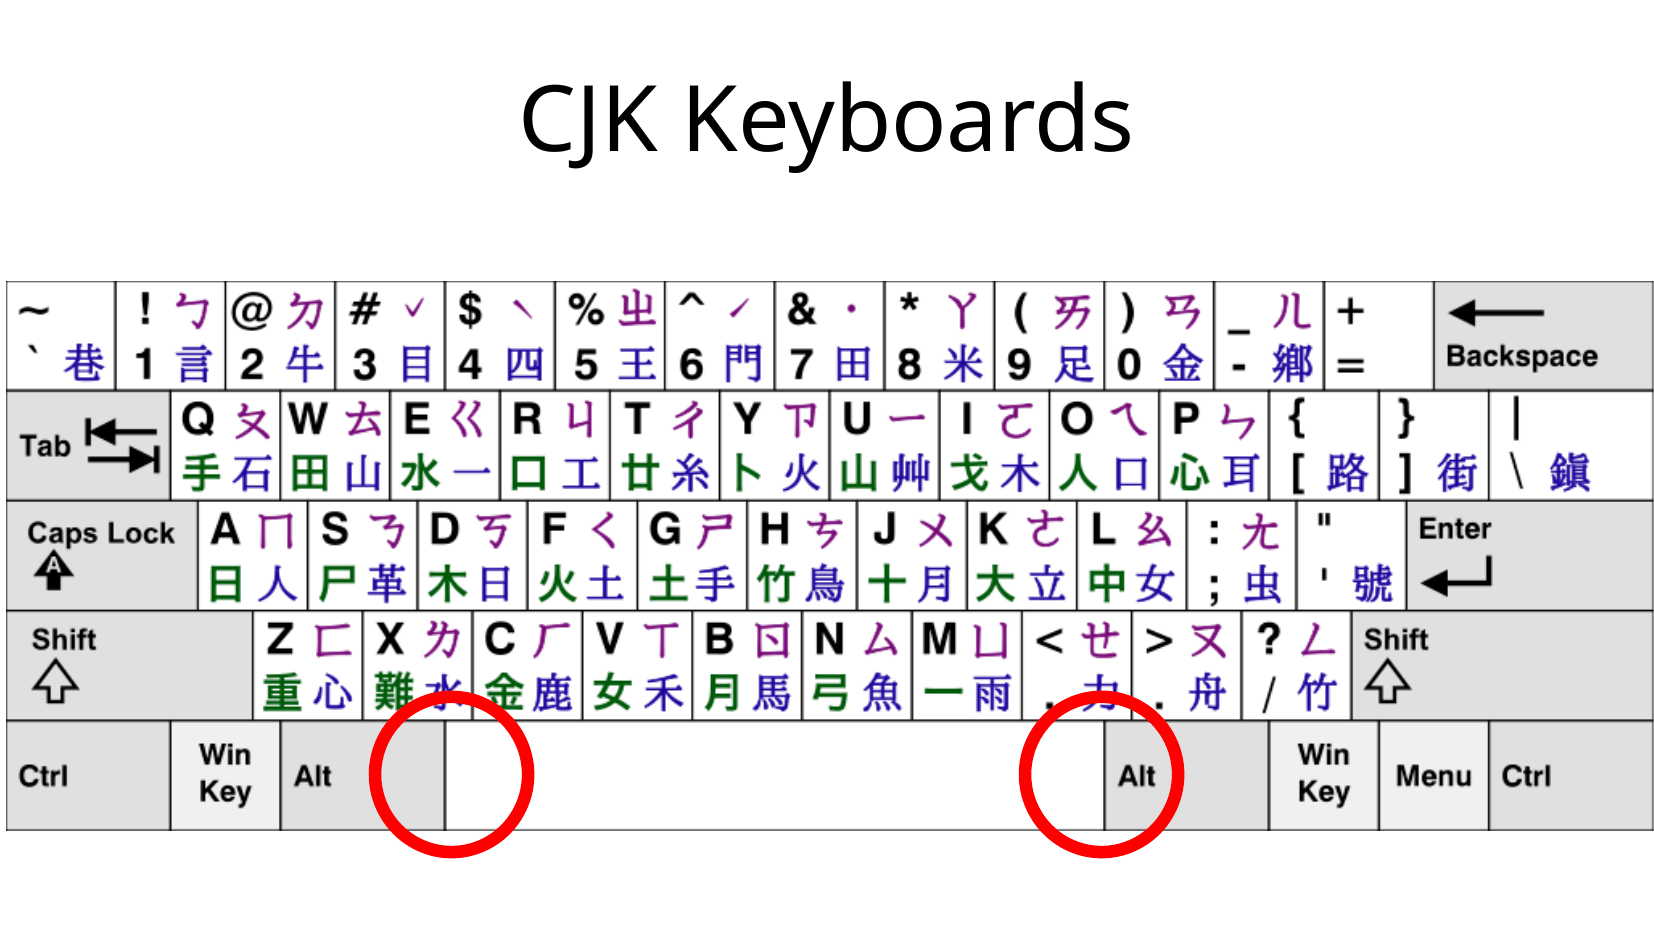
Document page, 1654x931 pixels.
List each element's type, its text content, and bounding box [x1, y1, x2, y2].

picture [382, 704, 521, 831]
picture [6, 281, 1654, 831]
text_box CJK Keyboards [82, 37, 1571, 193]
picture [1032, 704, 1171, 831]
